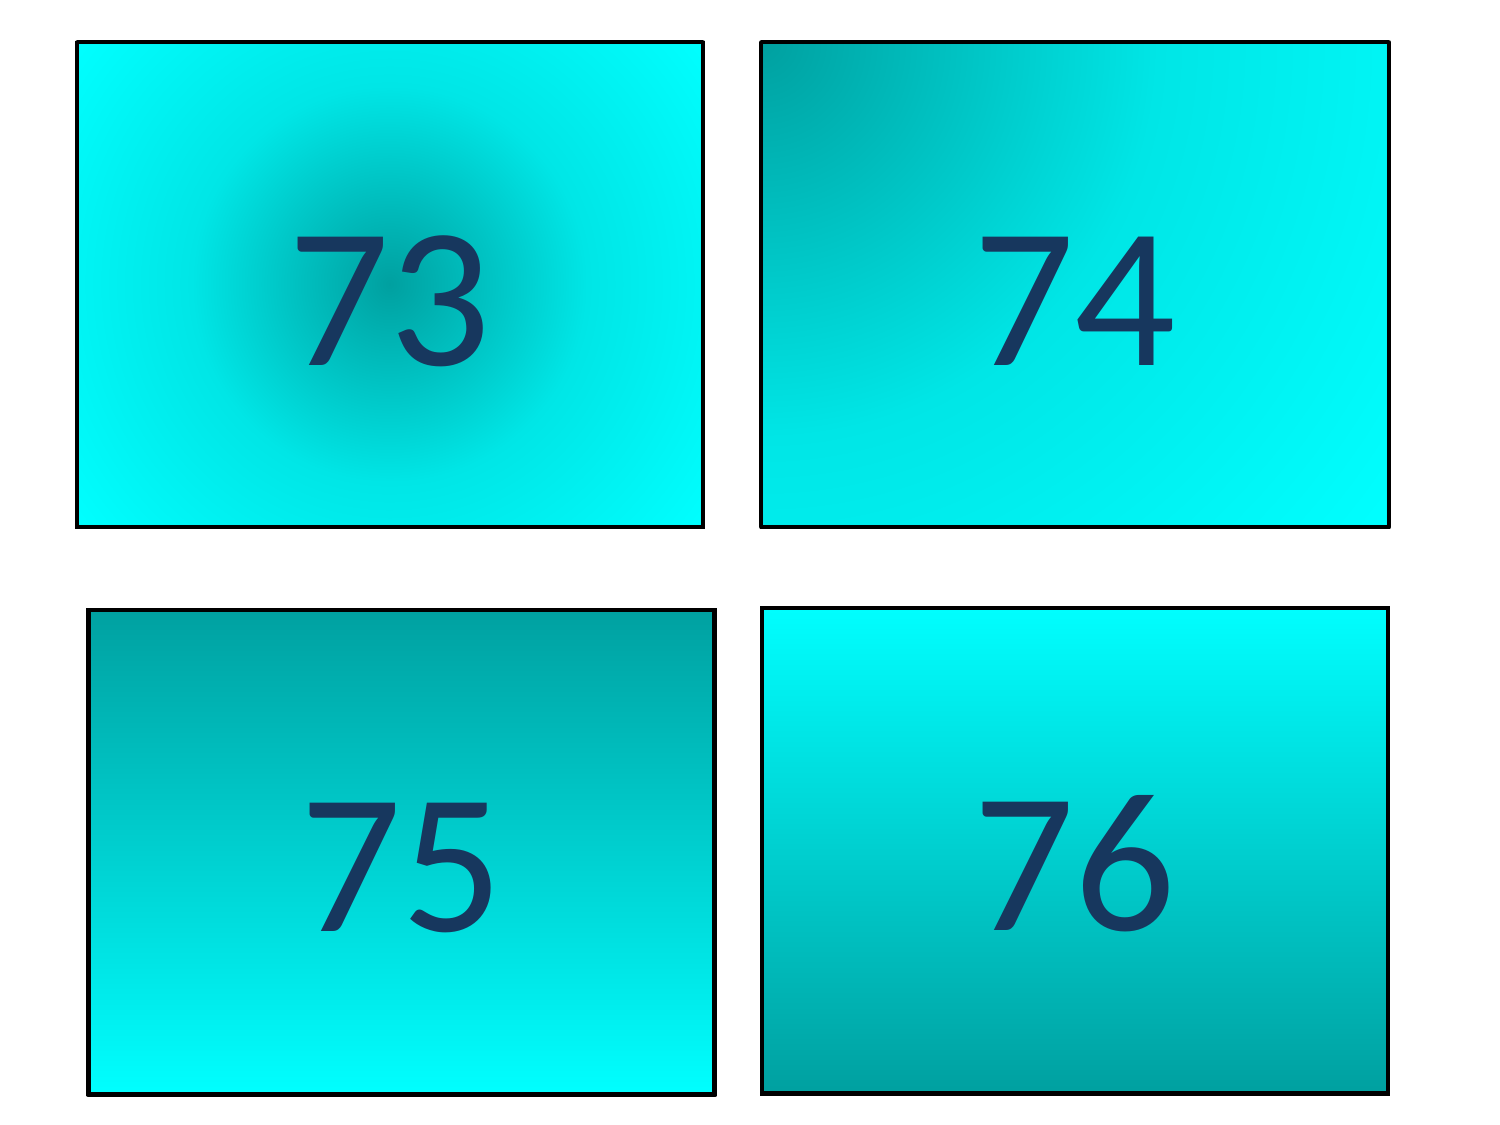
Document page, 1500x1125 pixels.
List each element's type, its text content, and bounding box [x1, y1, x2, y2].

picture [759, 40, 1391, 529]
picture [75, 40, 705, 529]
text_box 76 [761, 608, 1388, 1093]
text_box 74 [761, 42, 1388, 528]
picture [86, 608, 717, 1097]
text_box 75 [88, 609, 715, 1094]
text_box 73 [76, 42, 703, 528]
